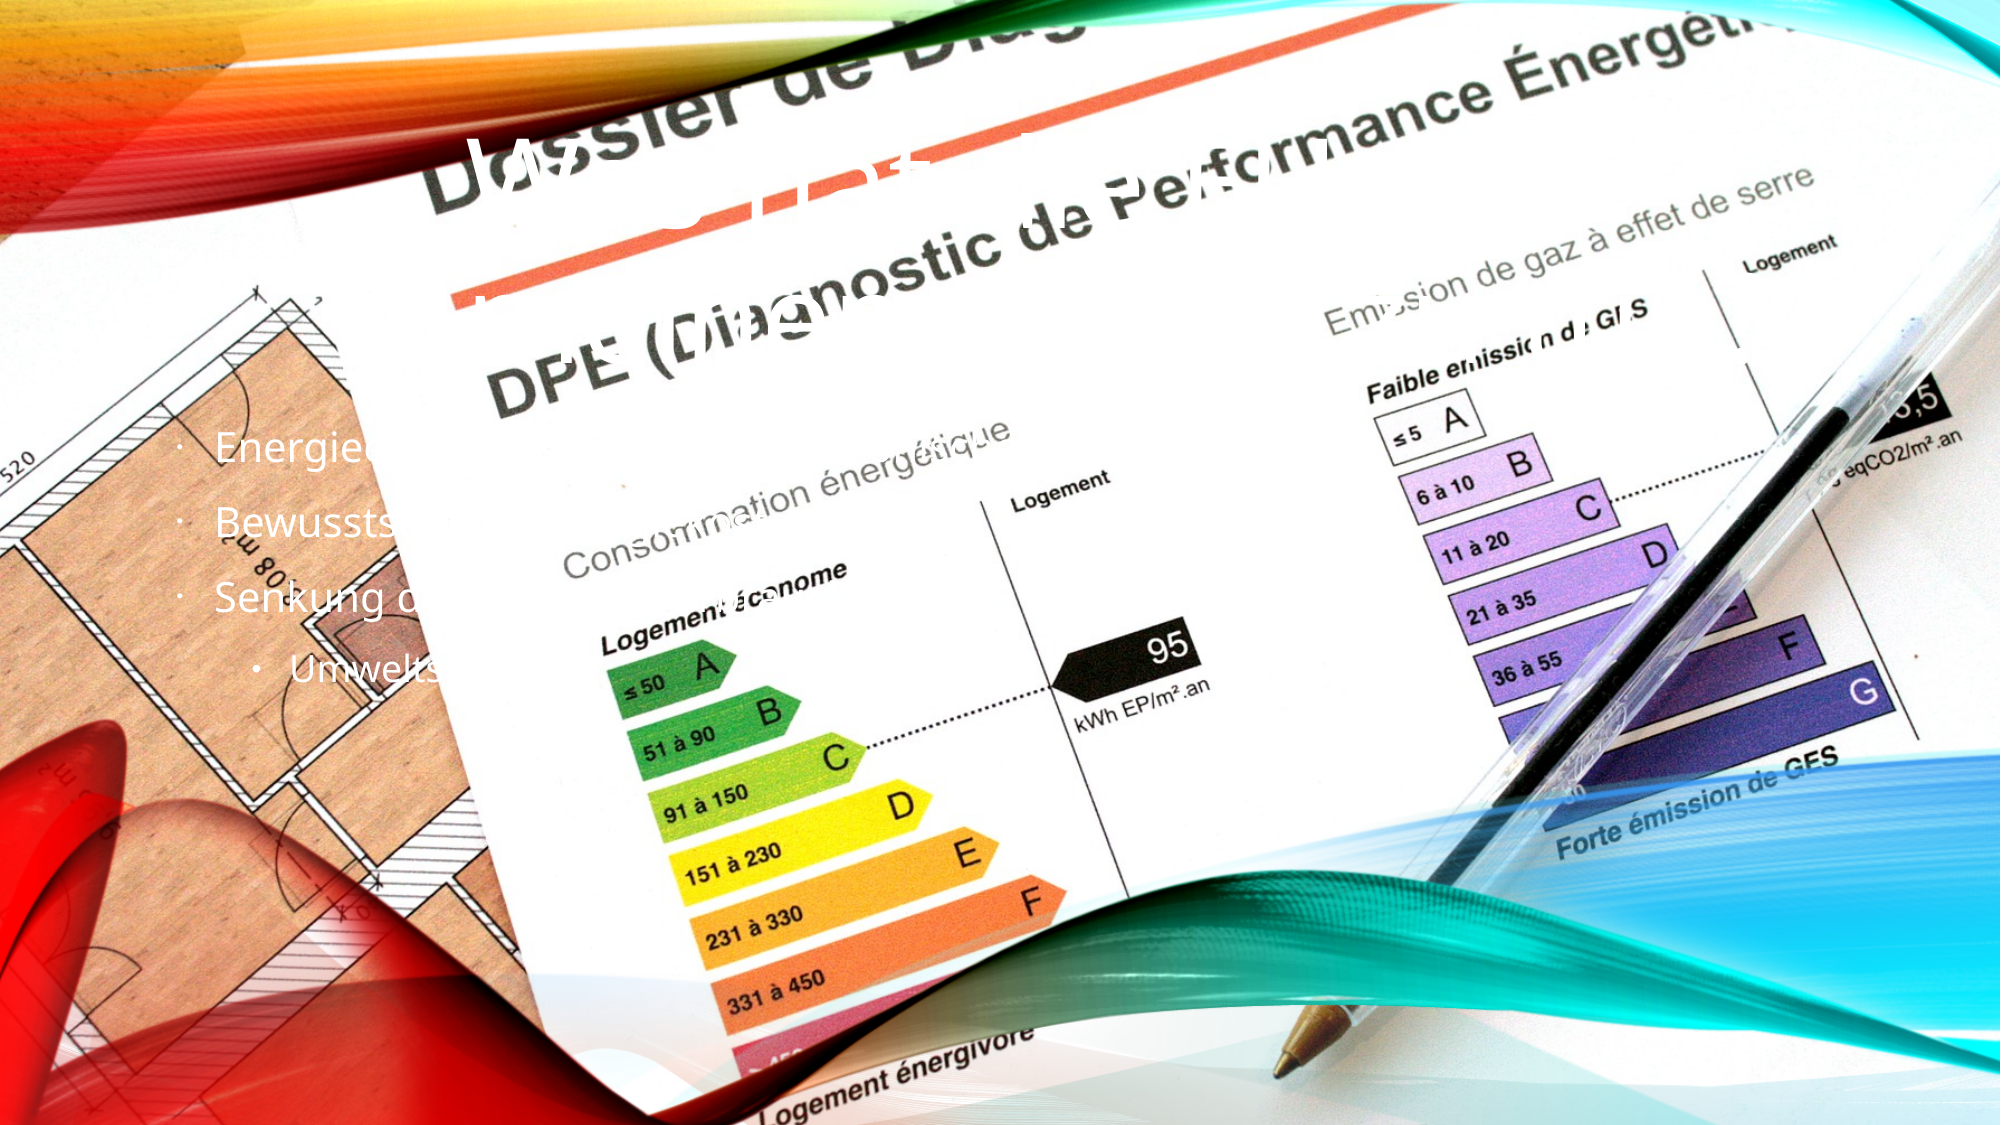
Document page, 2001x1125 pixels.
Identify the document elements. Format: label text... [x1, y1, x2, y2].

list Energieeffizienzklassen auf elektronischen Geräten Bewusstsein für Energiekosten Senkung des privaten Verbrauchs Umweltschutz [161, 419, 1712, 769]
picture [0, 0, 2000, 1125]
title Was hat die EU mit meinem Alltag zu tun? [450, 98, 2000, 398]
